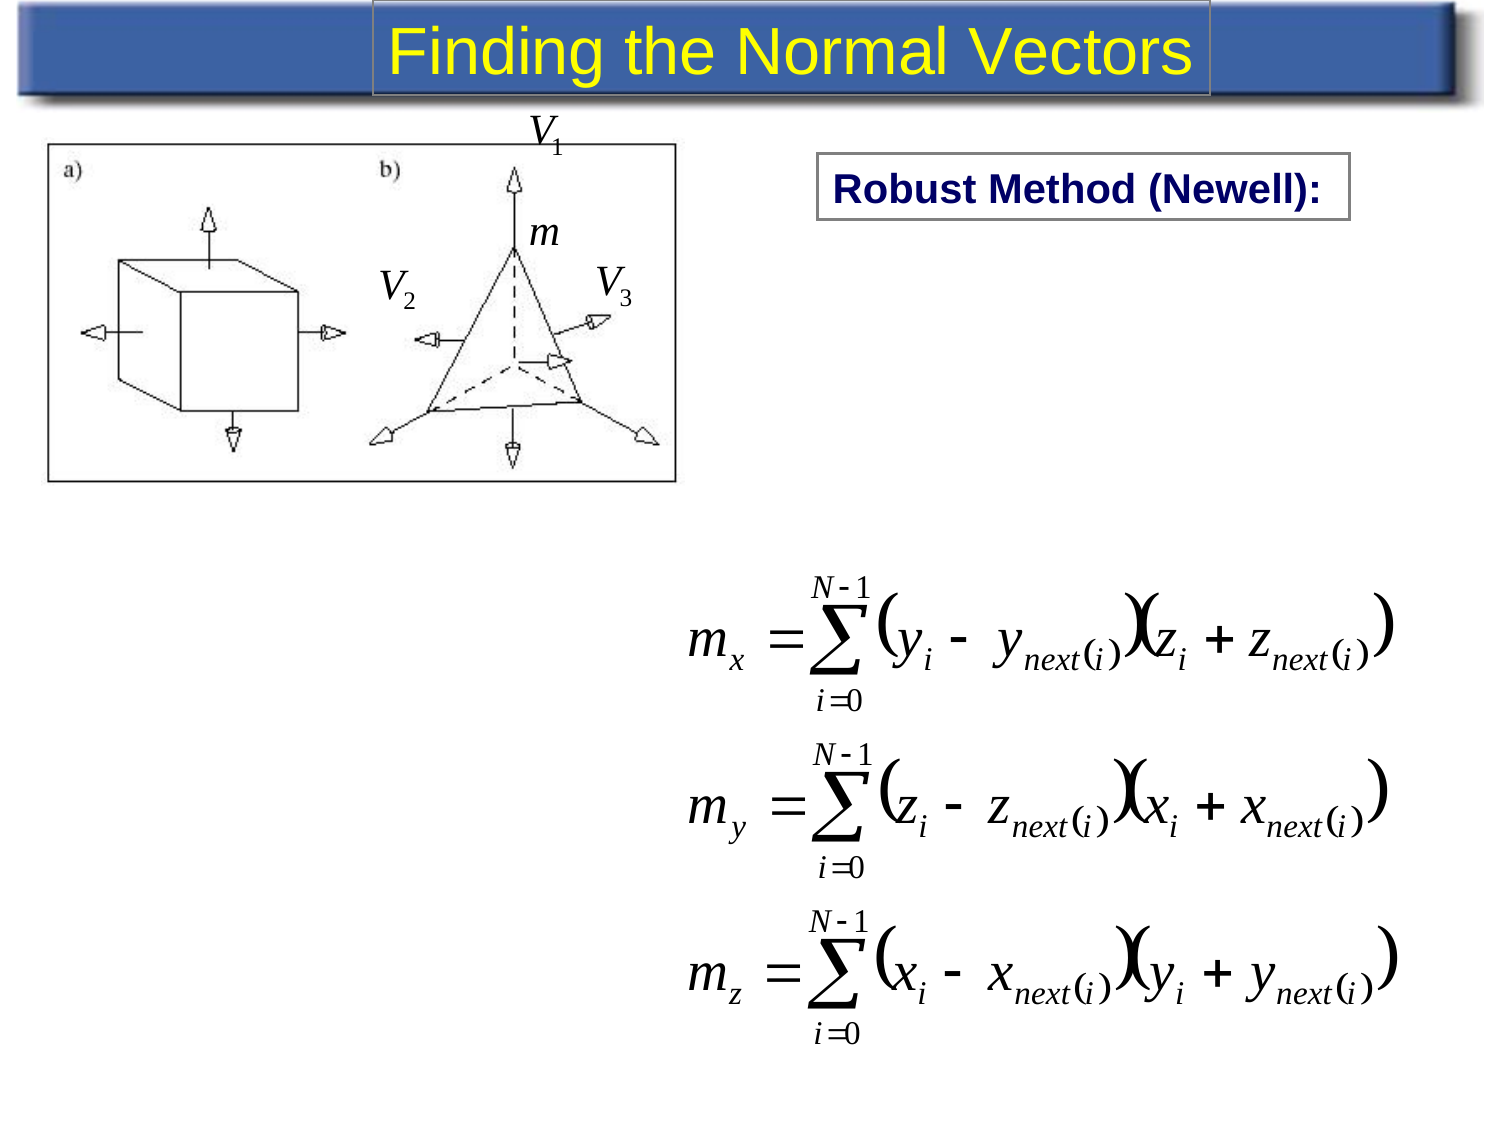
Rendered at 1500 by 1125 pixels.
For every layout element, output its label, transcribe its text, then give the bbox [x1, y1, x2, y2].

picture [41, 137, 685, 491]
chart [522, 216, 570, 257]
text_box Finding the Normal Vectors [372, 0, 1210, 96]
chart [679, 562, 1401, 1056]
chart [592, 252, 640, 318]
chart [376, 256, 424, 318]
picture [16, 0, 1484, 113]
chart [526, 101, 570, 163]
text_box Robust Method (Newell): [817, 153, 1350, 220]
